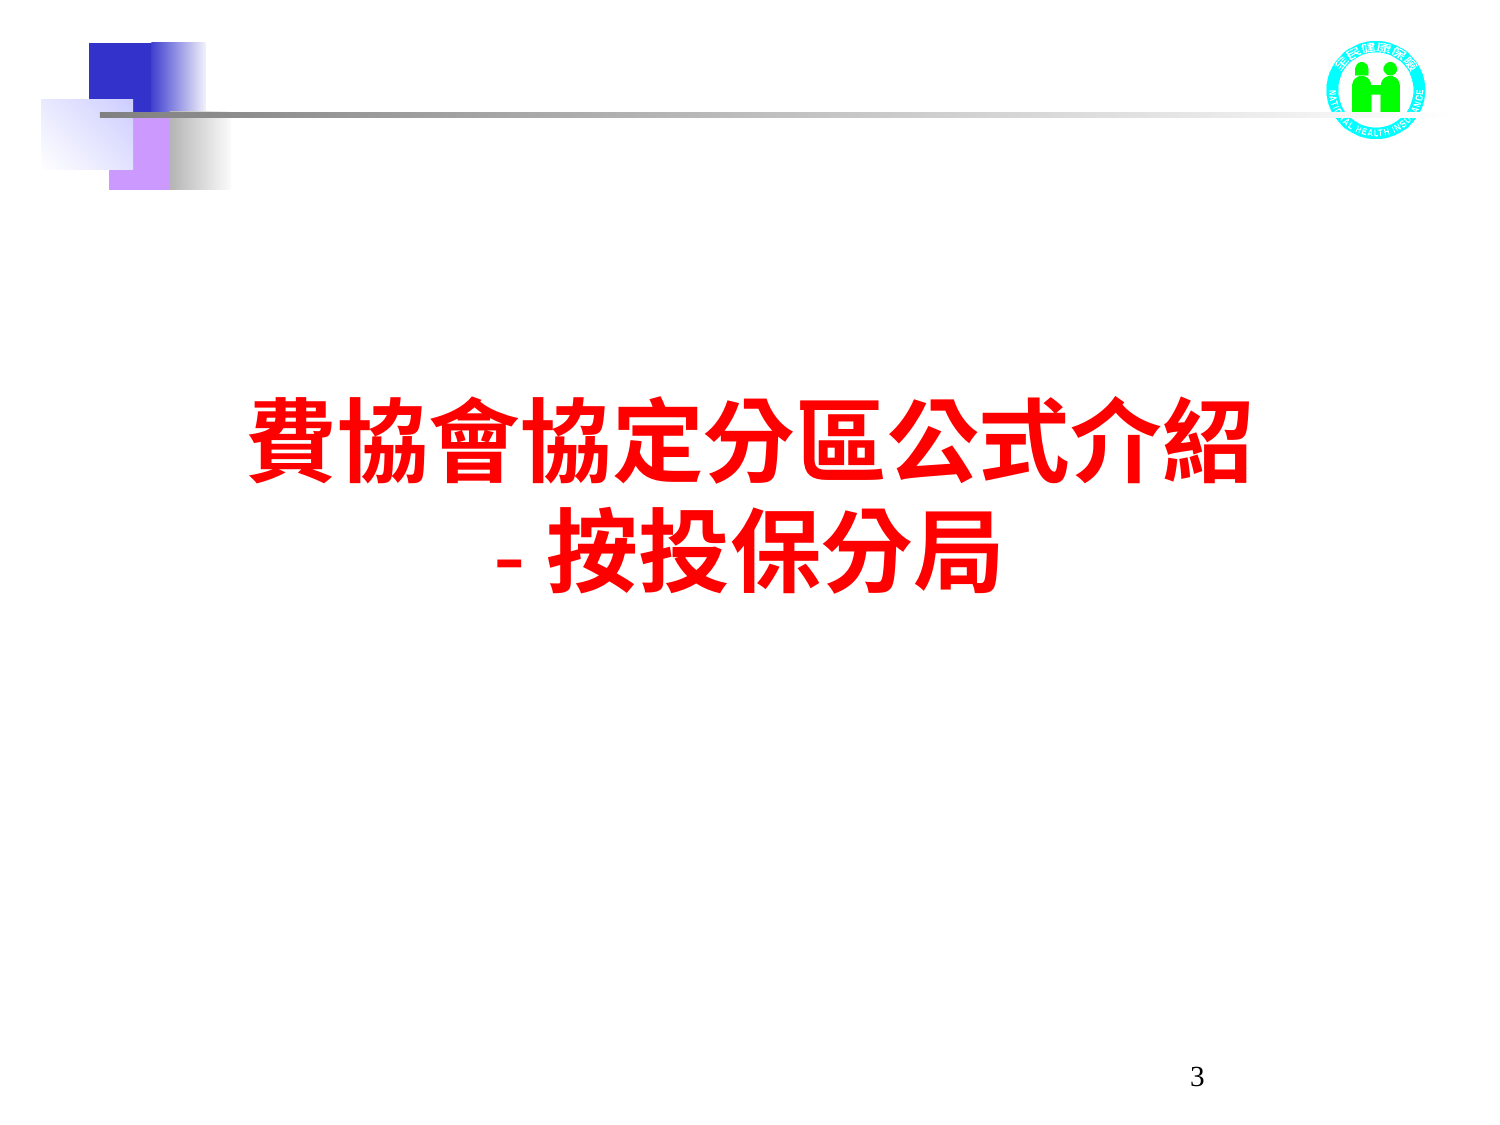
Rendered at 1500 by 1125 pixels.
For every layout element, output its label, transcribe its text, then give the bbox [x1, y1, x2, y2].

text_box [1175, 1050, 1488, 1125]
title 費協會協定分區公式介紹 -按投保分局 [112, 375, 1388, 613]
